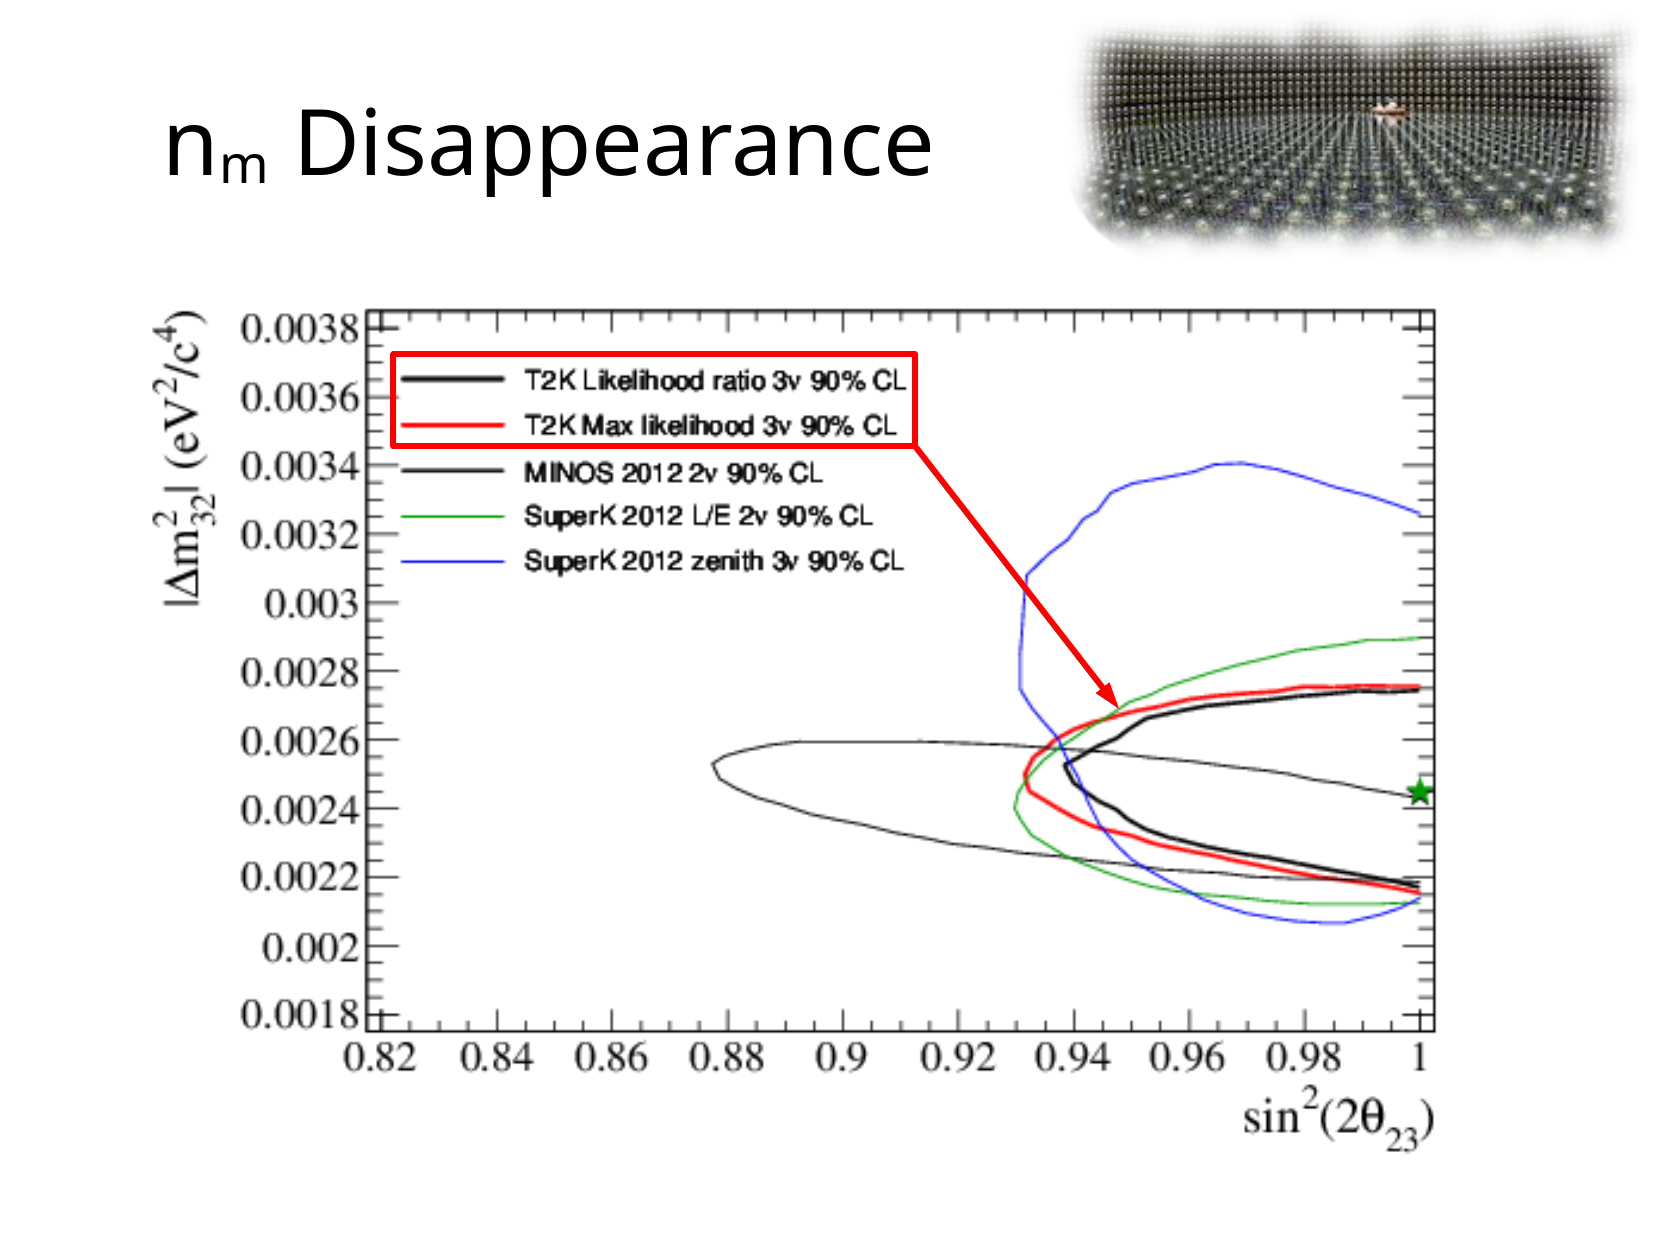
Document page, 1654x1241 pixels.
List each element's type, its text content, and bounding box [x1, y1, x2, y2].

title nm Disappearance [23, 23, 1075, 257]
picture [1062, 11, 1638, 262]
picture [151, 267, 1503, 1178]
